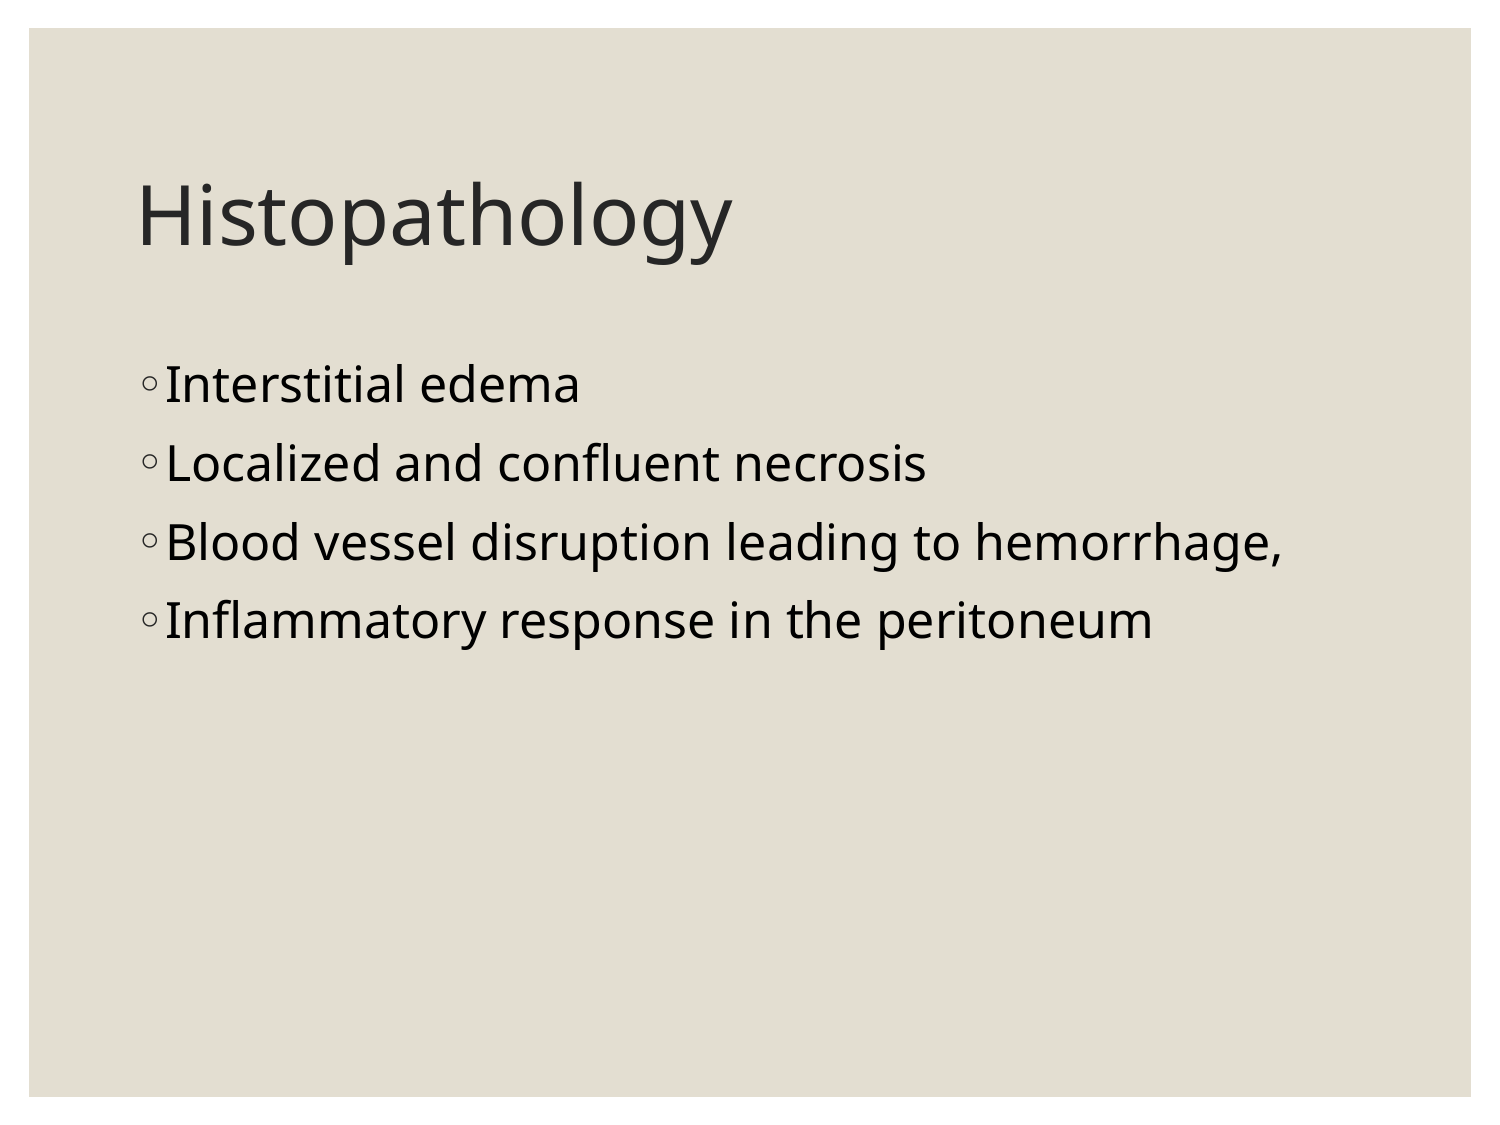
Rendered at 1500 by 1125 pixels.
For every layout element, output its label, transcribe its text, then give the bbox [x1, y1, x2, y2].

title Histopathology [120, 105, 1380, 331]
list Interstitial edema Localized and confluent necrosis Blood vessel disruption leading to hemorrhage, Inflammatory response in the peritoneum [120, 345, 1380, 991]
